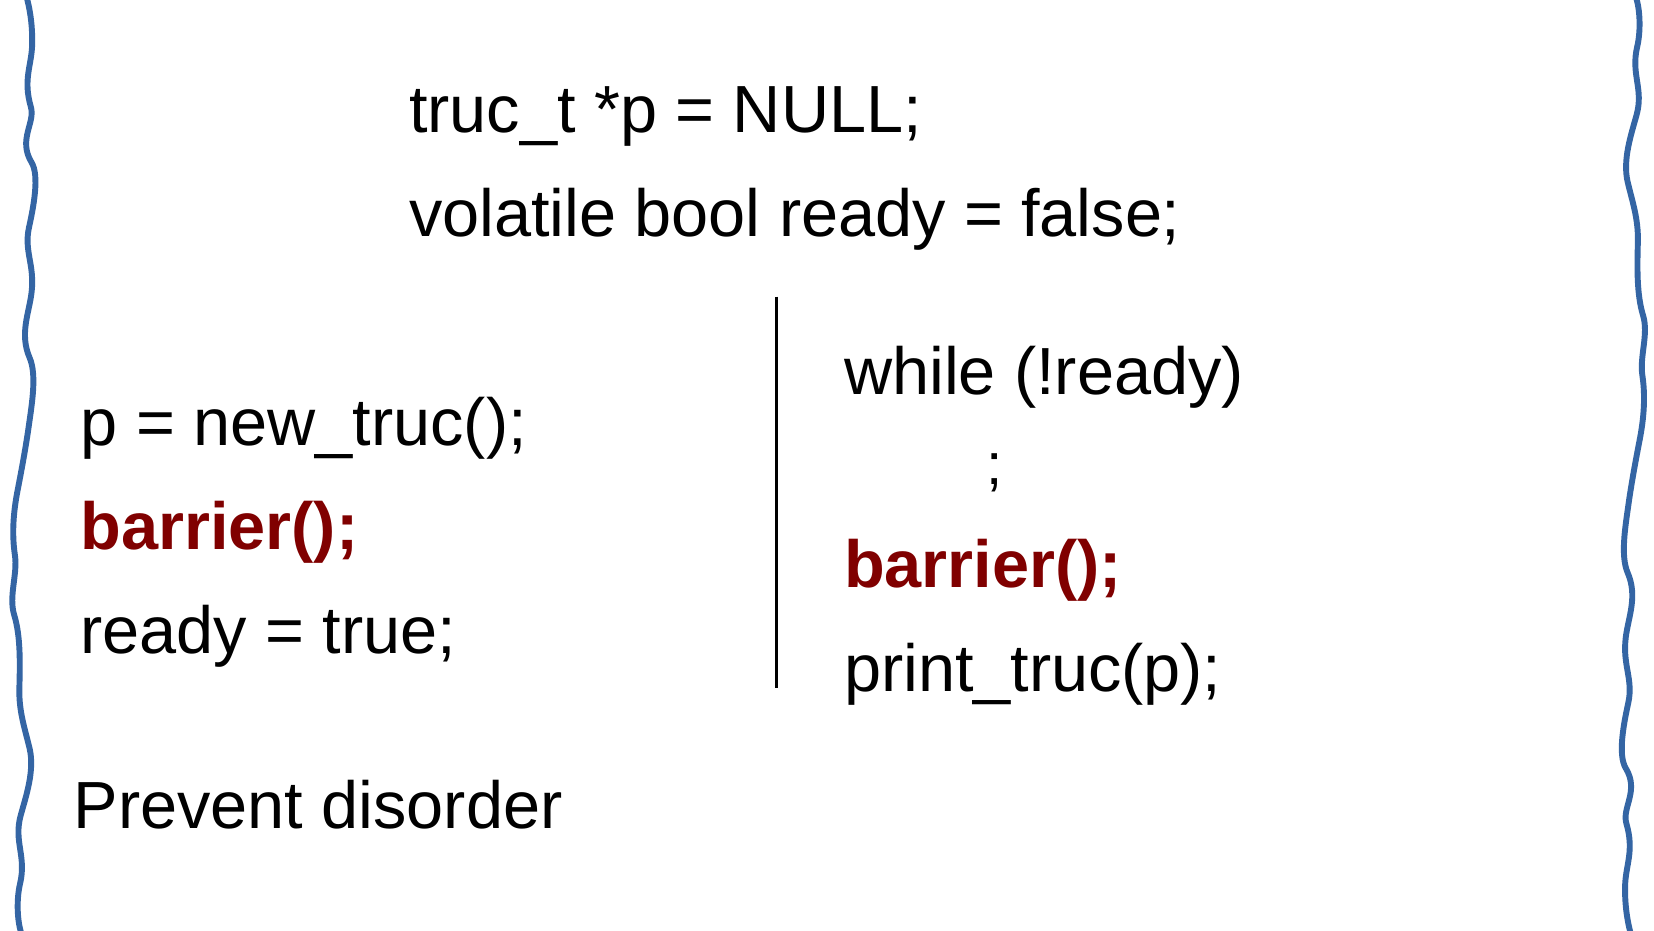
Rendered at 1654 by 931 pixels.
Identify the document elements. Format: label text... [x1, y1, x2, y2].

list while (!ready) ; barrier(); print_truc(p); [844, 229, 1571, 768]
list p = new_truc(); barrier(); ready = true; [80, 176, 807, 716]
list Prevent disorder [73, 768, 1580, 870]
list truc_t *p = NULL; volatile bool ready = false; [409, 71, 1346, 319]
